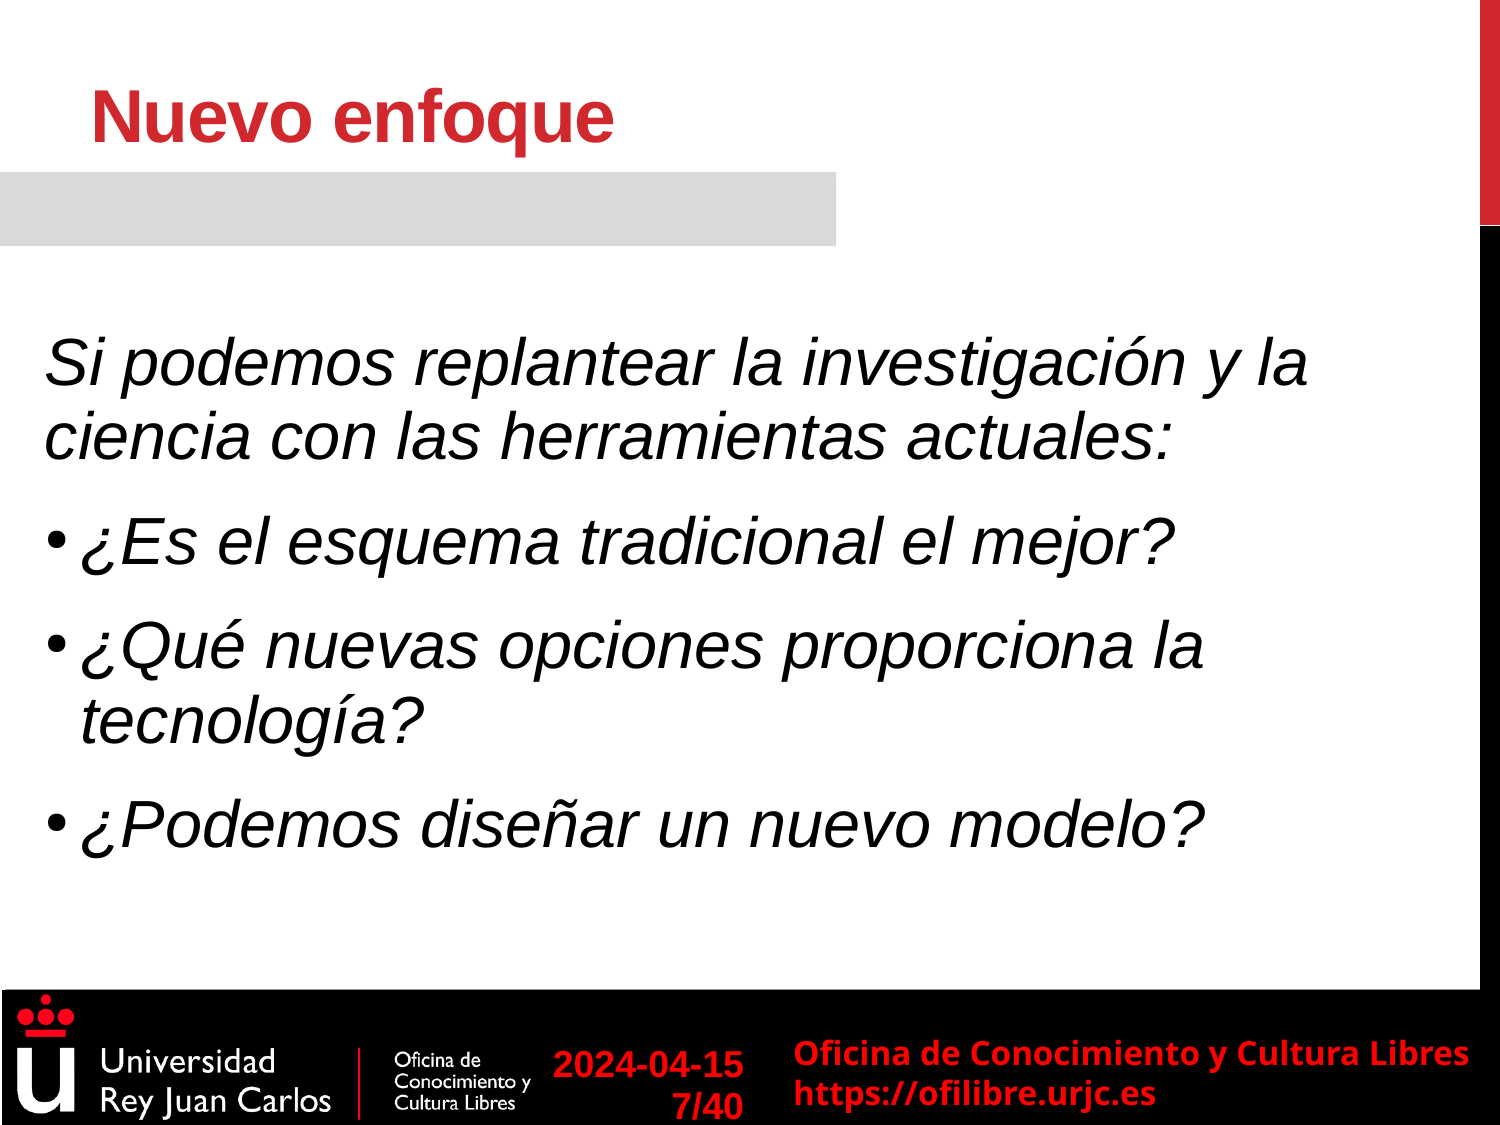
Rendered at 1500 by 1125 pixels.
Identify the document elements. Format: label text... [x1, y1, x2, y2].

text_box Si podemos replantear la investigación y la ciencia con las herramientas actuales: ¿Es el esquema tradicional el mejor? ¿Qué nuevas opciones proporciona la tecnología? ¿Podemos diseñar un nuevo modelo? [30, 317, 1396, 870]
text_box Nuevo enfoque [0, 24, 1326, 172]
text_box [0, 171, 837, 238]
title [75, 15, 1425, 172]
picture [17, 994, 531, 1120]
